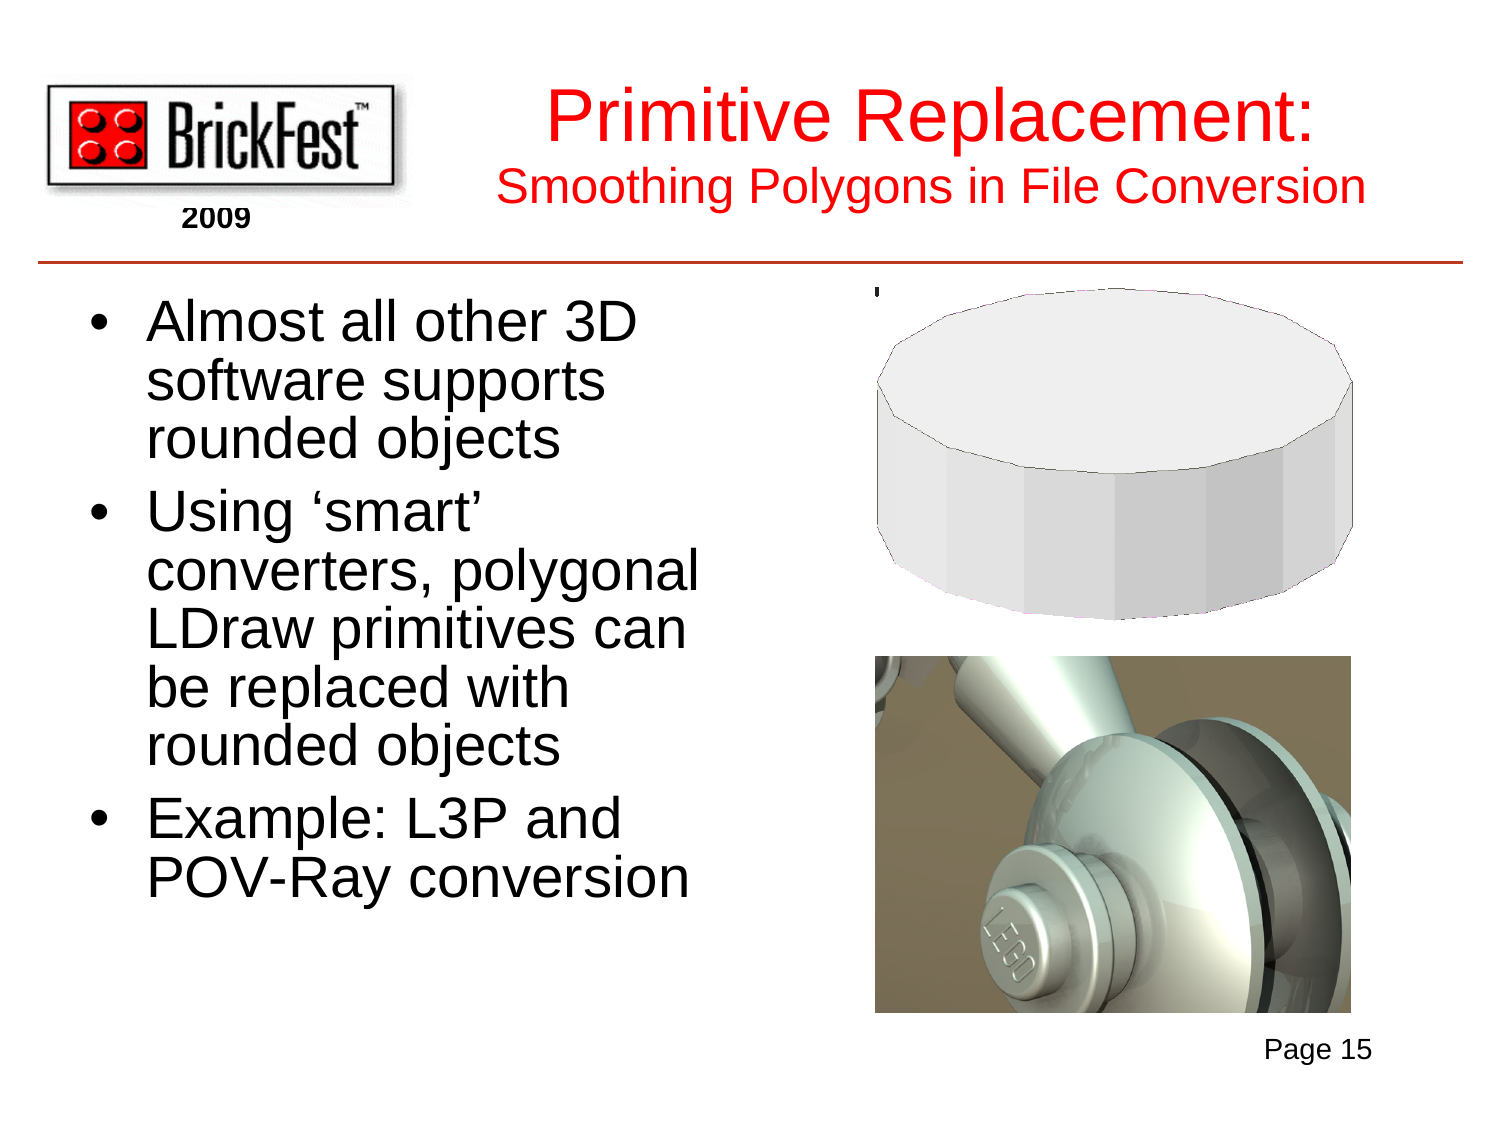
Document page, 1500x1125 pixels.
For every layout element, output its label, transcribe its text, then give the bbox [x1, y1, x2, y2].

title Primitive Replacement: Smoothing Polygons in File Conversion [412, 49, 1450, 238]
list Almost all other 3D software supports rounded objects Using ‘smart’ converters, polygonal LDraw primitives can be replaced with rounded objects Example: L3P and POV-Ray conversion [75, 287, 751, 1000]
picture [35, 74, 412, 208]
picture [875, 287, 1357, 621]
picture [875, 656, 1351, 1013]
